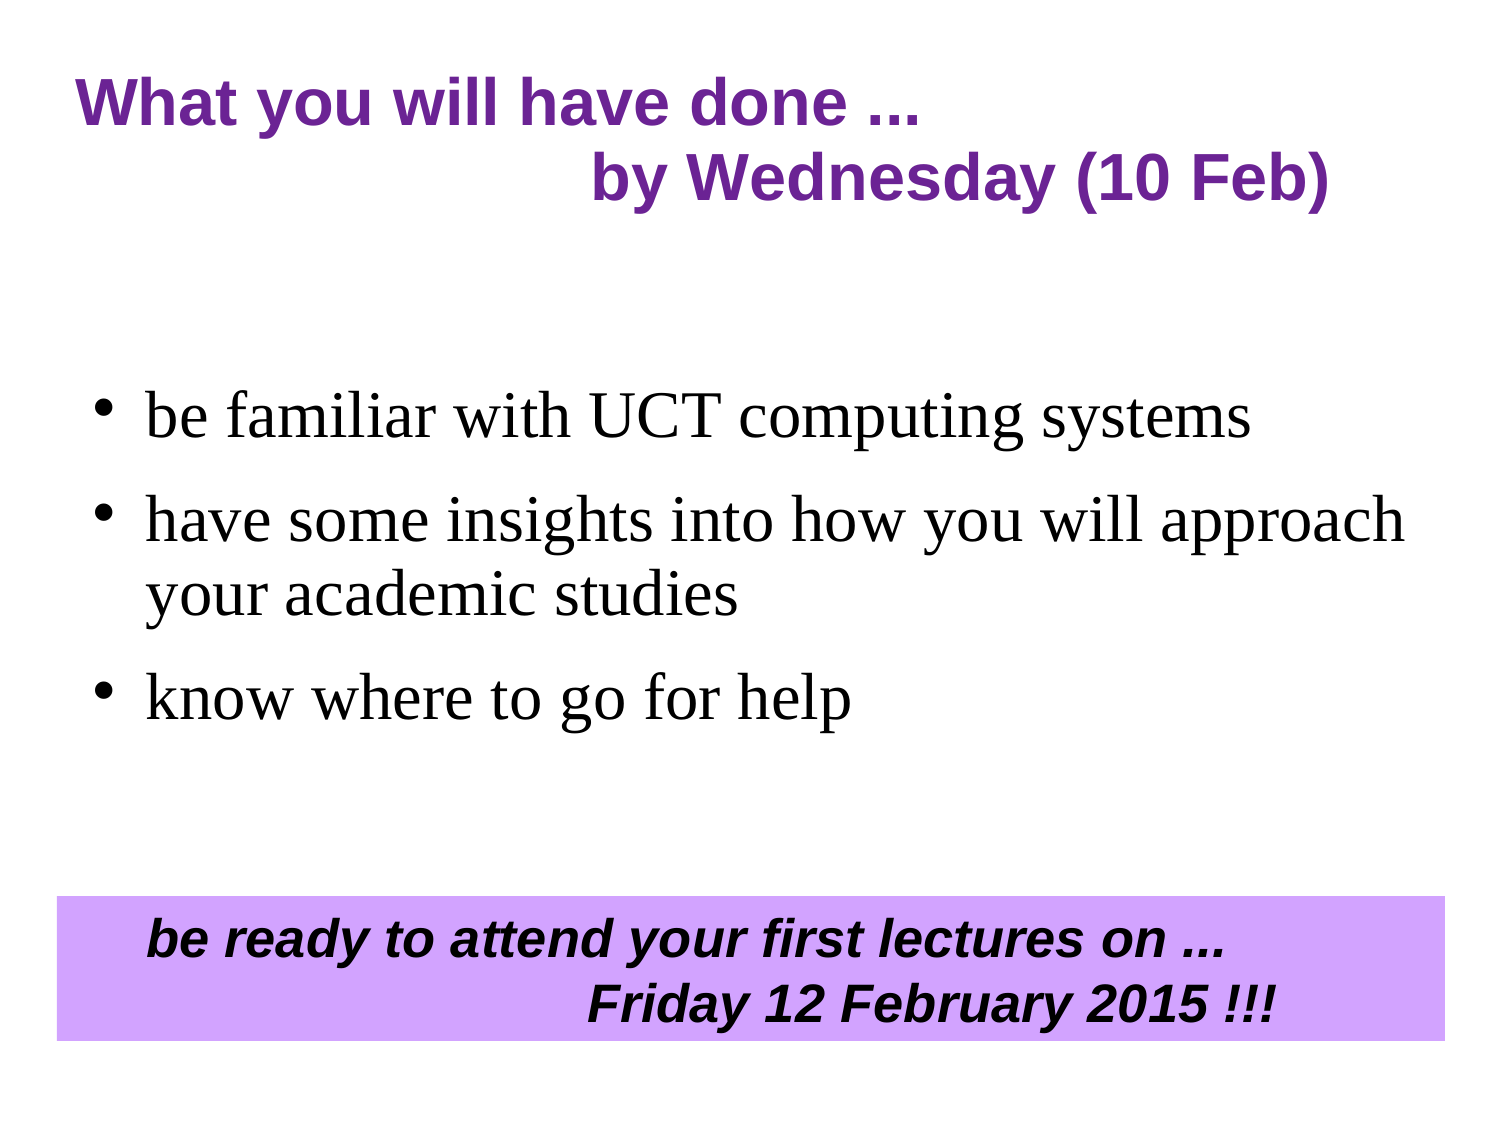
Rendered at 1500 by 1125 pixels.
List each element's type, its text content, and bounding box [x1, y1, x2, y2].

text_box be ready to attend your first lectures on ... Friday 12 February 2015 !!! [56, 896, 1445, 1041]
list be familiar with UCT computing systems have some insights into how you will approach your academic studies know where to go for help [75, 263, 1426, 916]
title What you will have done ... by Wednesday (10 Feb) [75, 44, 1426, 233]
